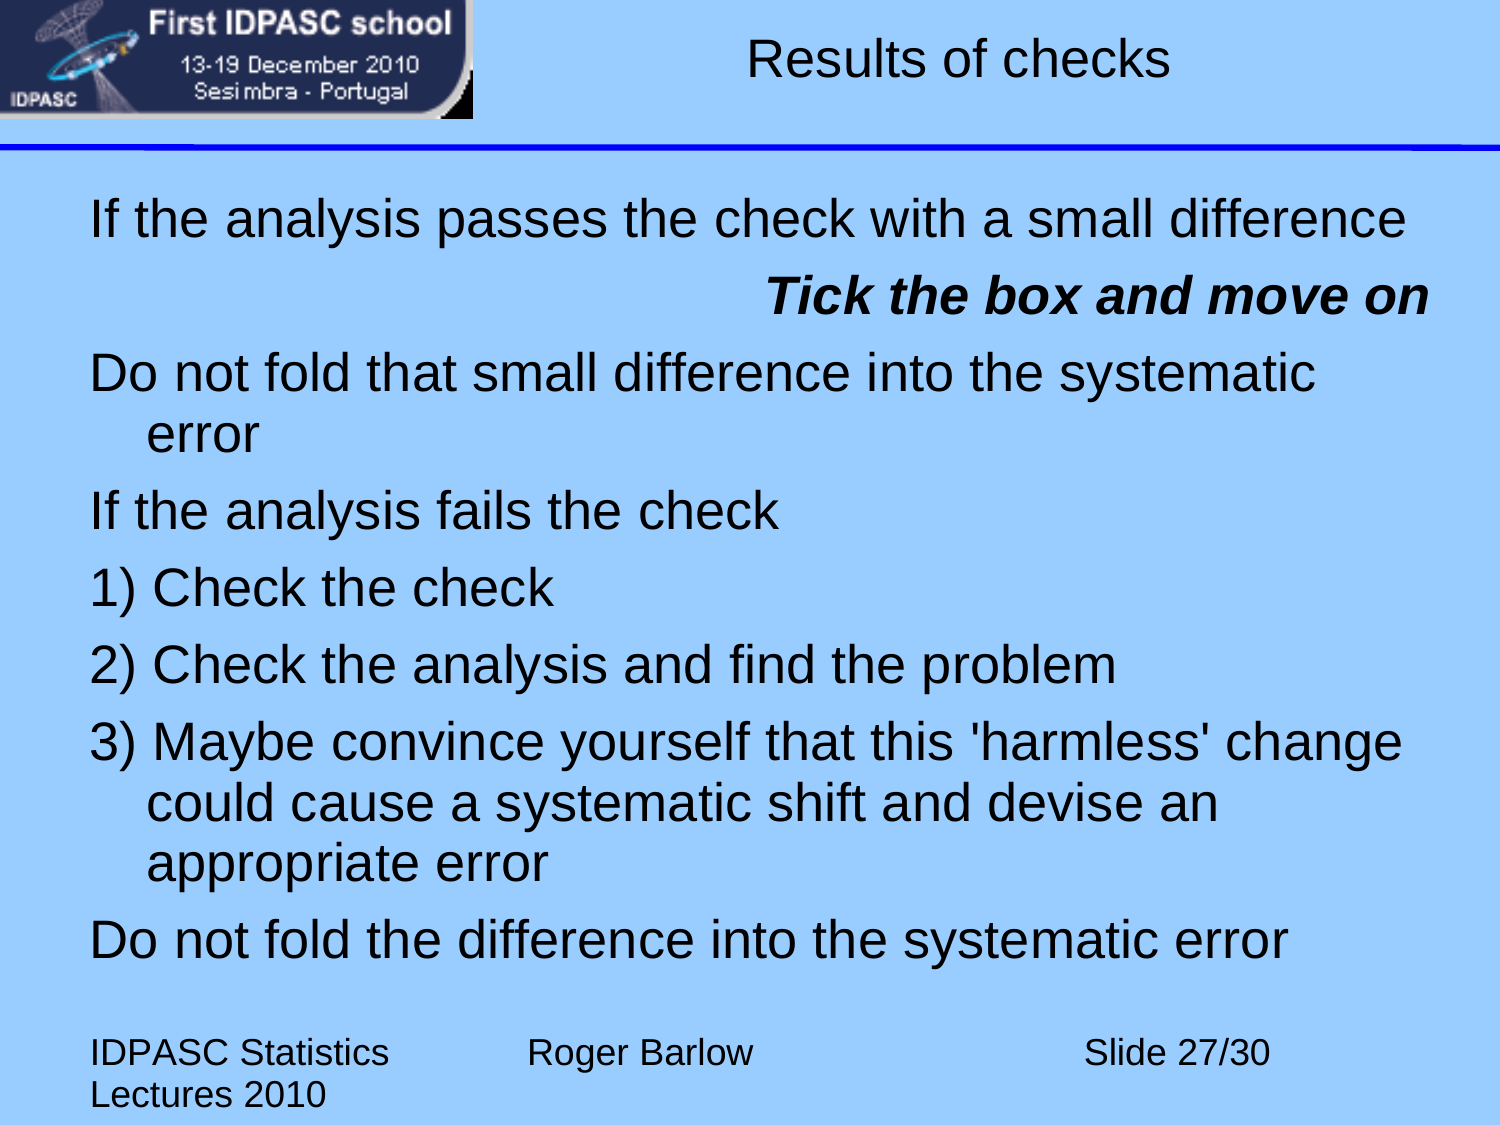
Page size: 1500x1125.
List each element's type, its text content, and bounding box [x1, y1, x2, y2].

title Results of checks [501, 7, 1418, 111]
picture [0, 0, 473, 119]
list If the analysis passes the check with a small difference Tick the box and move on Do not fold that small difference into the systematic error If the analysis fails the check 1) Check the check 2) Check the analysis and find the problem 3) Maybe convince yourself that this 'harmless' change could cause a systematic shift and devise an appropriate error Do not fold the difference into the systematic error [75, 177, 1447, 1010]
